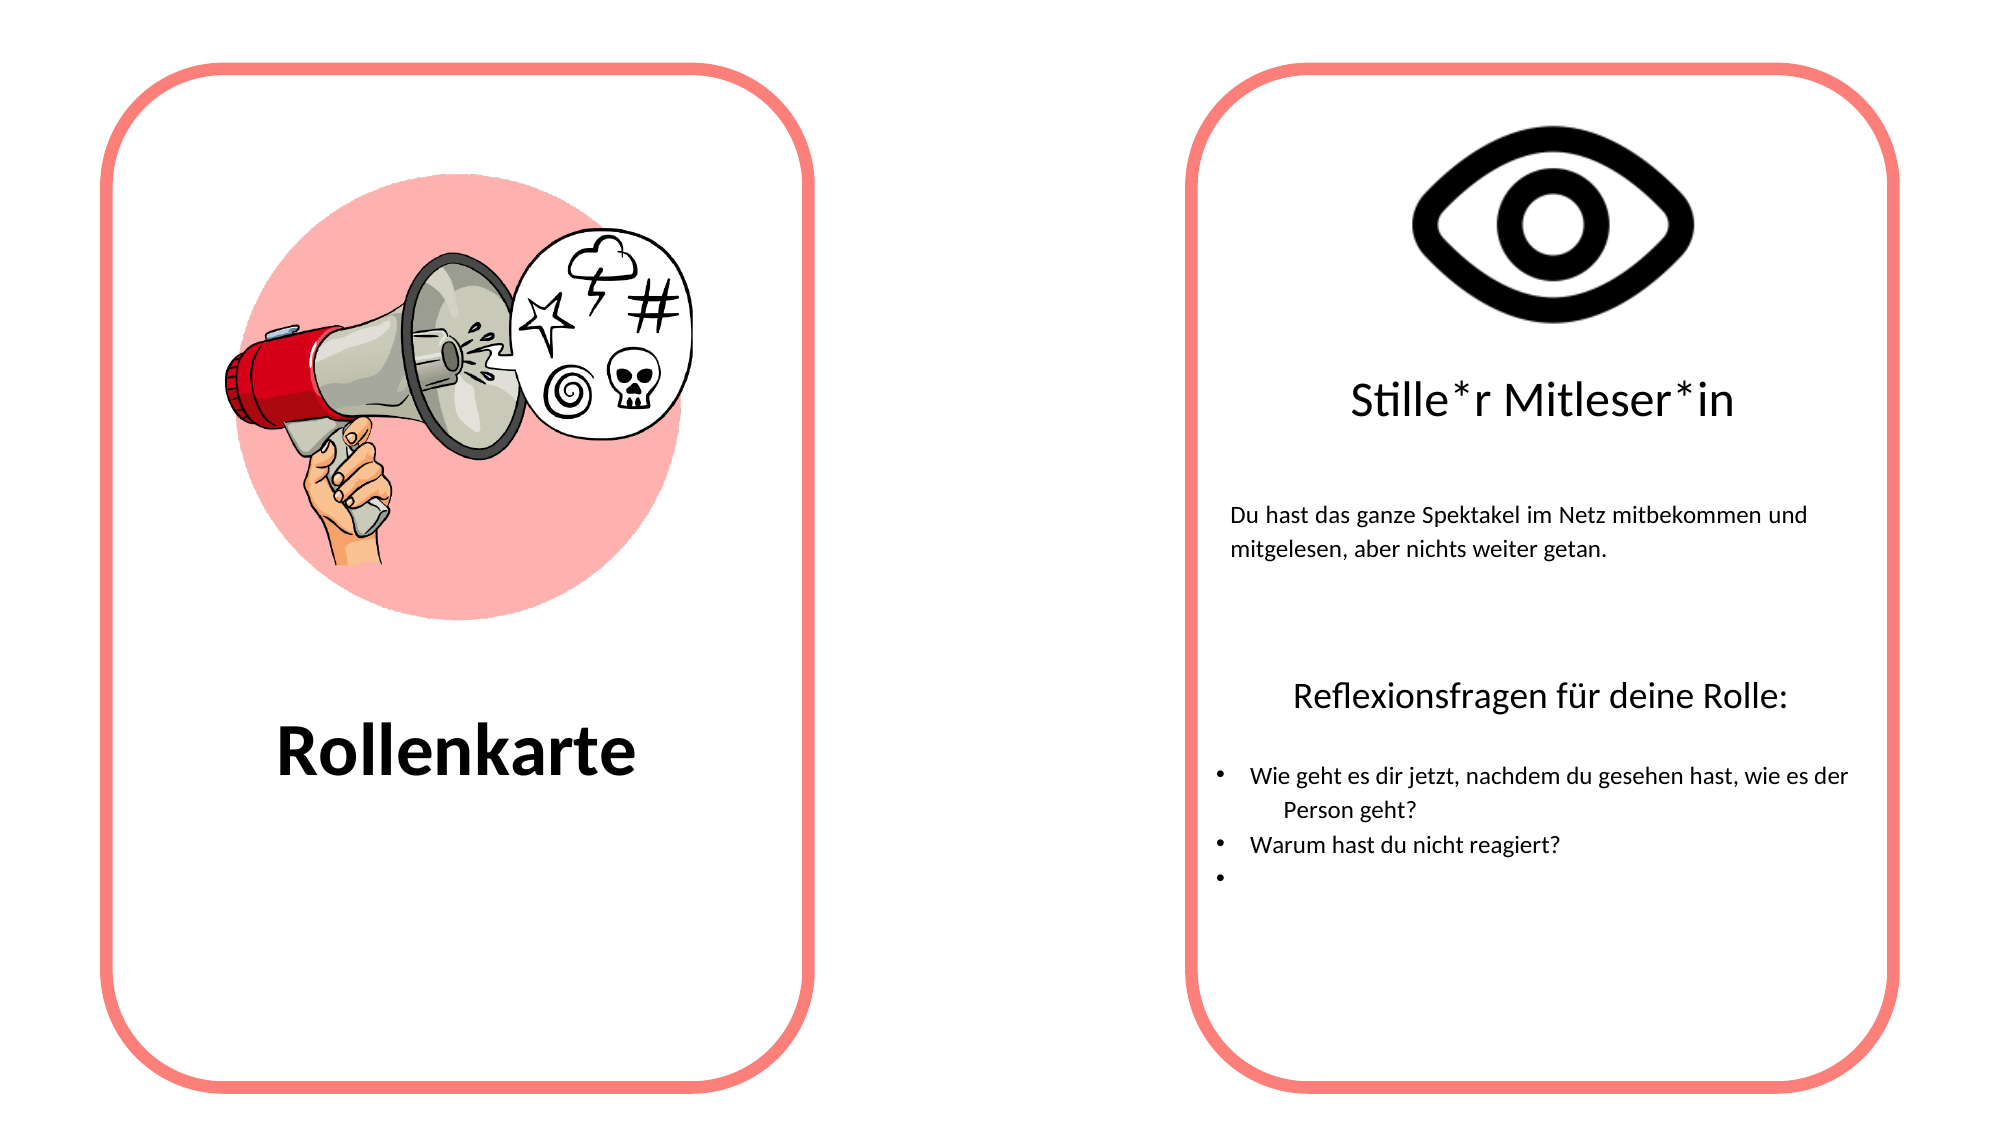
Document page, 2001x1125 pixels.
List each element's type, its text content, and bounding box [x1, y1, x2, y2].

picture [1397, 68, 1710, 382]
text_box Stille*r Mitleser*in [1210, 358, 1876, 434]
text_box Rollenkarte [159, 693, 756, 799]
text_box Reflexionsfragen für deine Rolle: [1278, 663, 1807, 724]
text_box Wie geht es dir jetzt, nachdem du gesehen hast, wie es der Person geht? Warum hast du nicht reagiert? [1201, 747, 1866, 901]
picture [176, 162, 739, 631]
text_box Du hast das ganze Spektakel im Netz mitbekommen und mitgelesen, aber nichts weiter getan. [1215, 486, 1875, 605]
